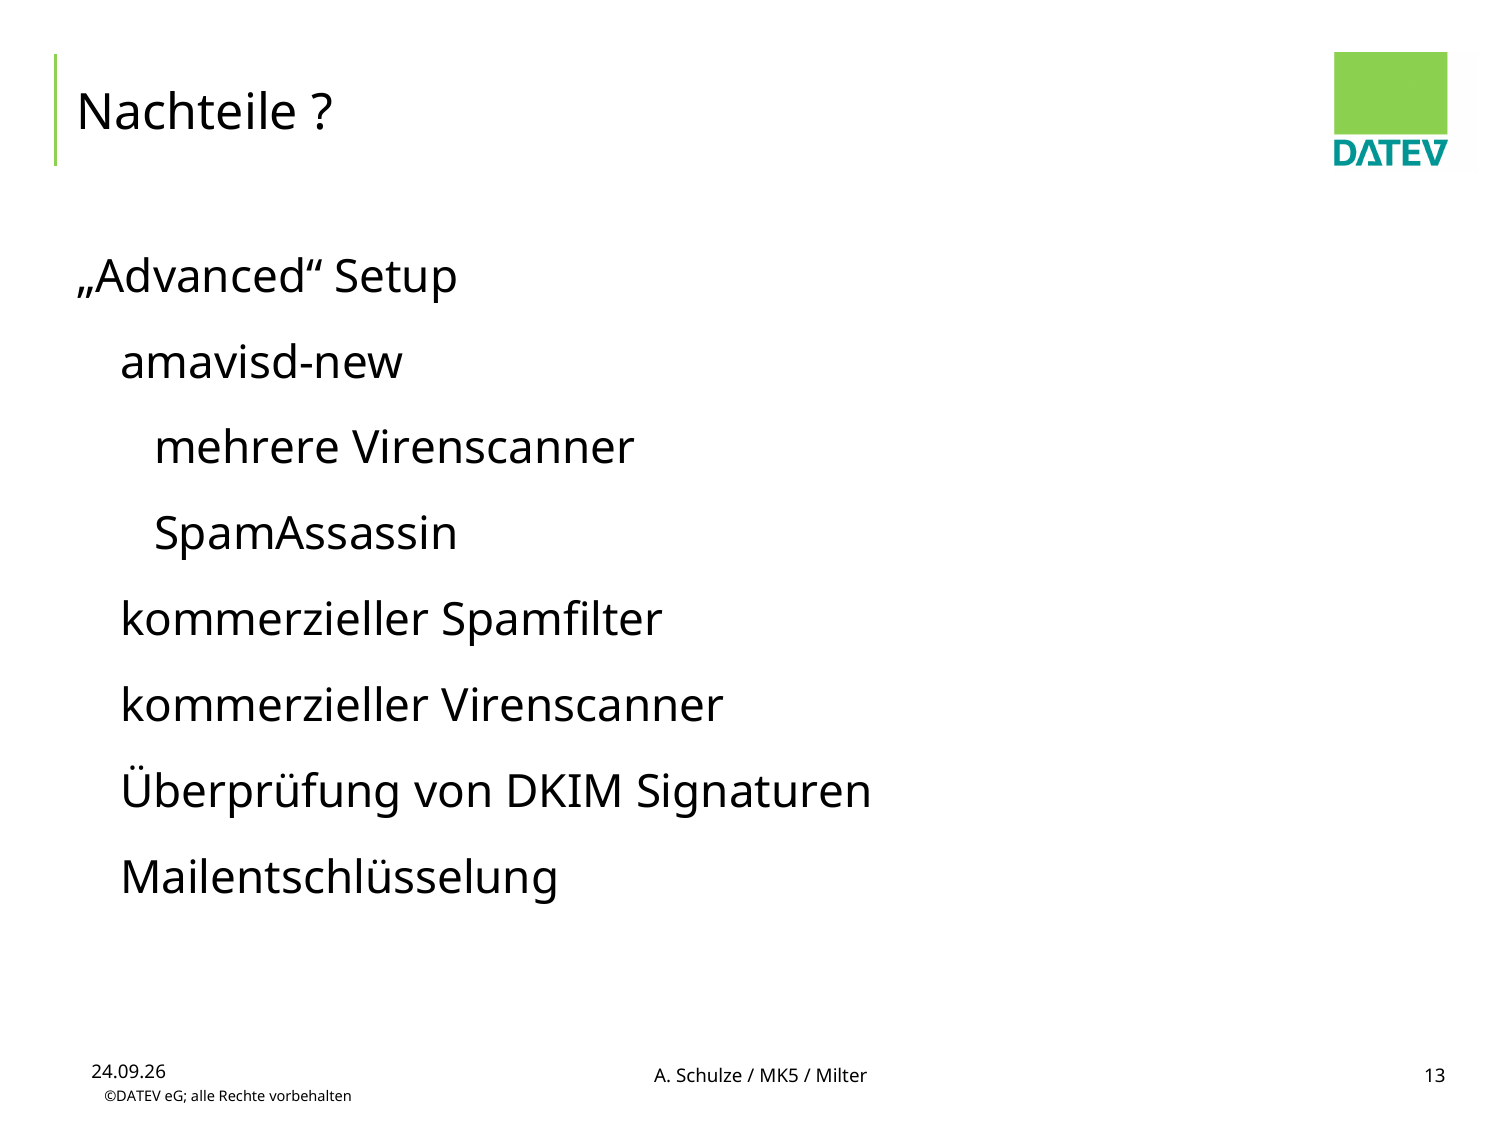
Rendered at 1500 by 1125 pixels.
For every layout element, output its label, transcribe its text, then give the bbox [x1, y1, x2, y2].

title Nachteile ? [76, 46, 1235, 174]
picture [1333, 52, 1478, 173]
list „Advanced“ Setup amavisd-new mehrere Virenscanner SpamAssassin kommerzieller Spamfilter kommerzieller Virenscanner Überprüfung von DKIM Signaturen Mailentschlüsselung [76, 243, 1447, 1026]
